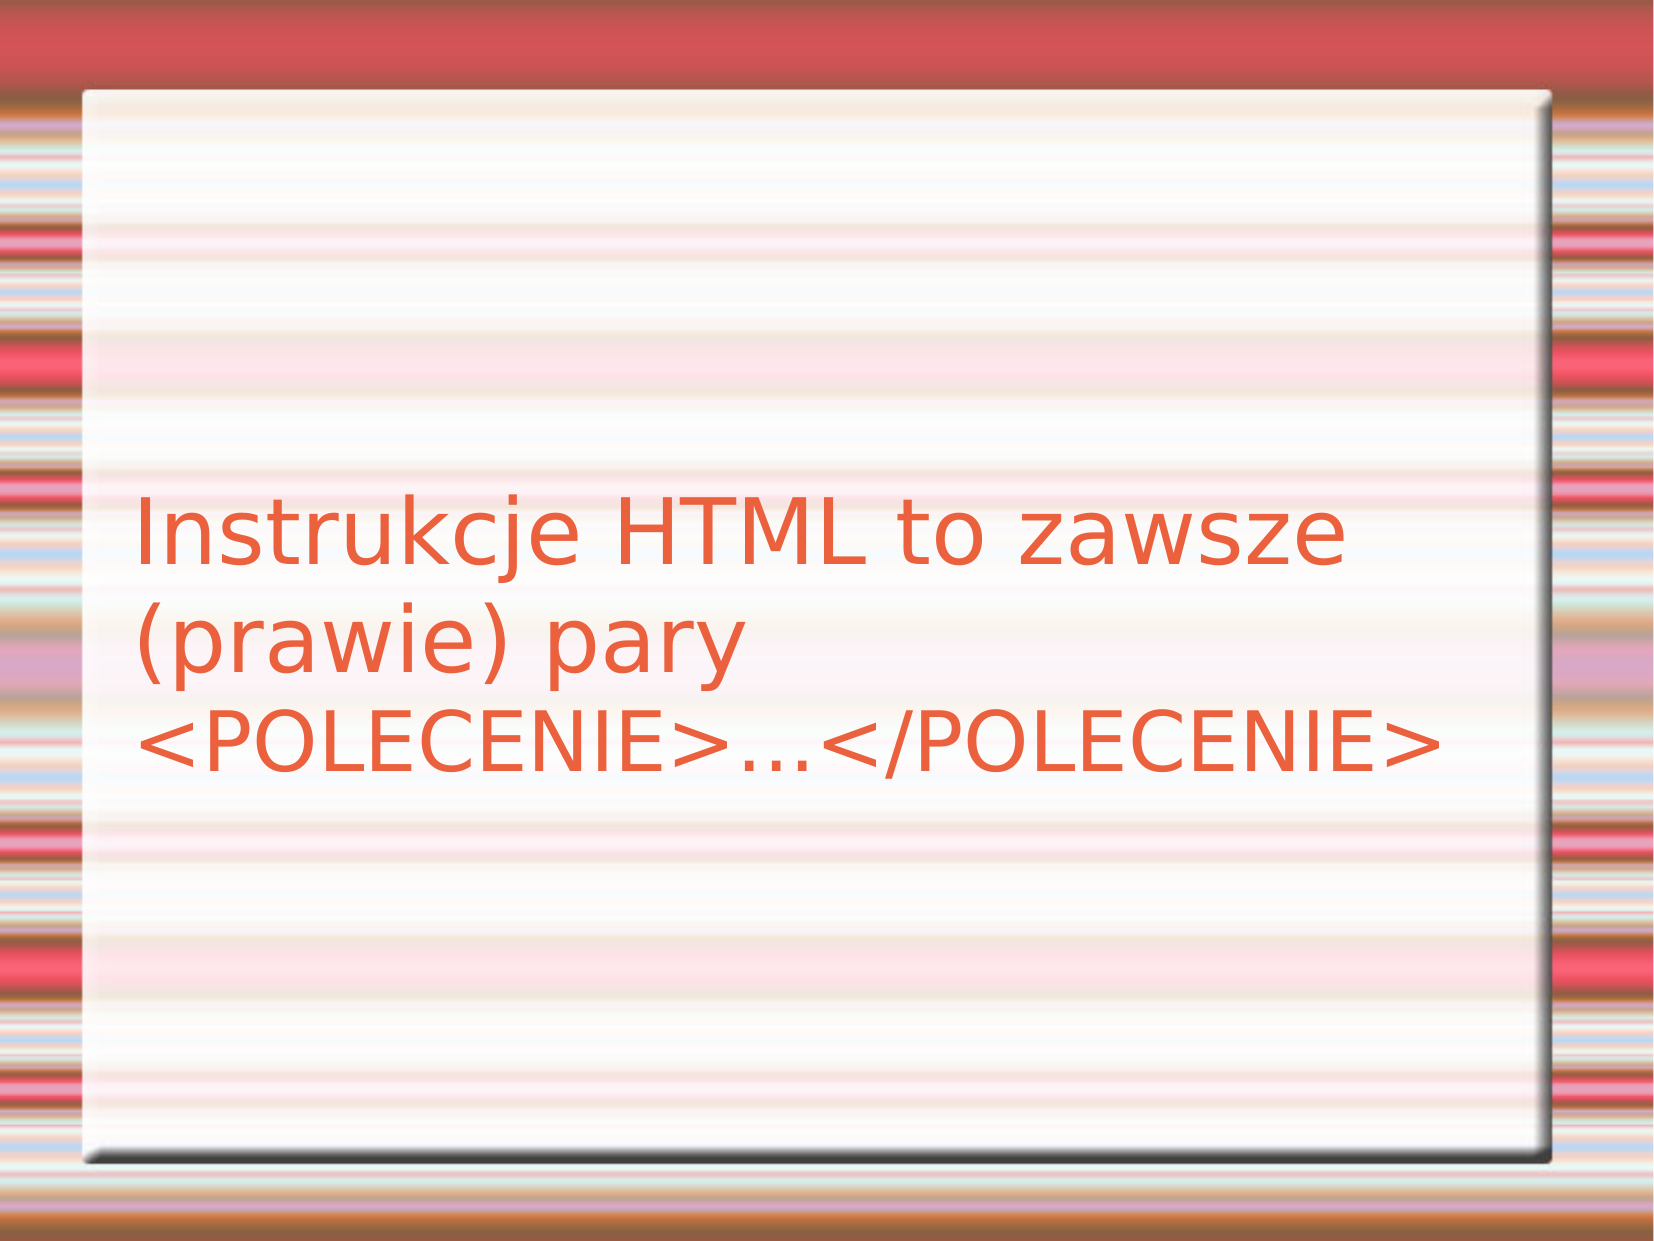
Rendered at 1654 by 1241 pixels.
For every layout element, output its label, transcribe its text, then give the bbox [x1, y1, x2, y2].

text_box Instrukcje HTML to zawsze (prawie) pary <POLECENIE>...</POLECENIE> [118, 472, 1477, 799]
picture [0, 0, 1654, 1241]
